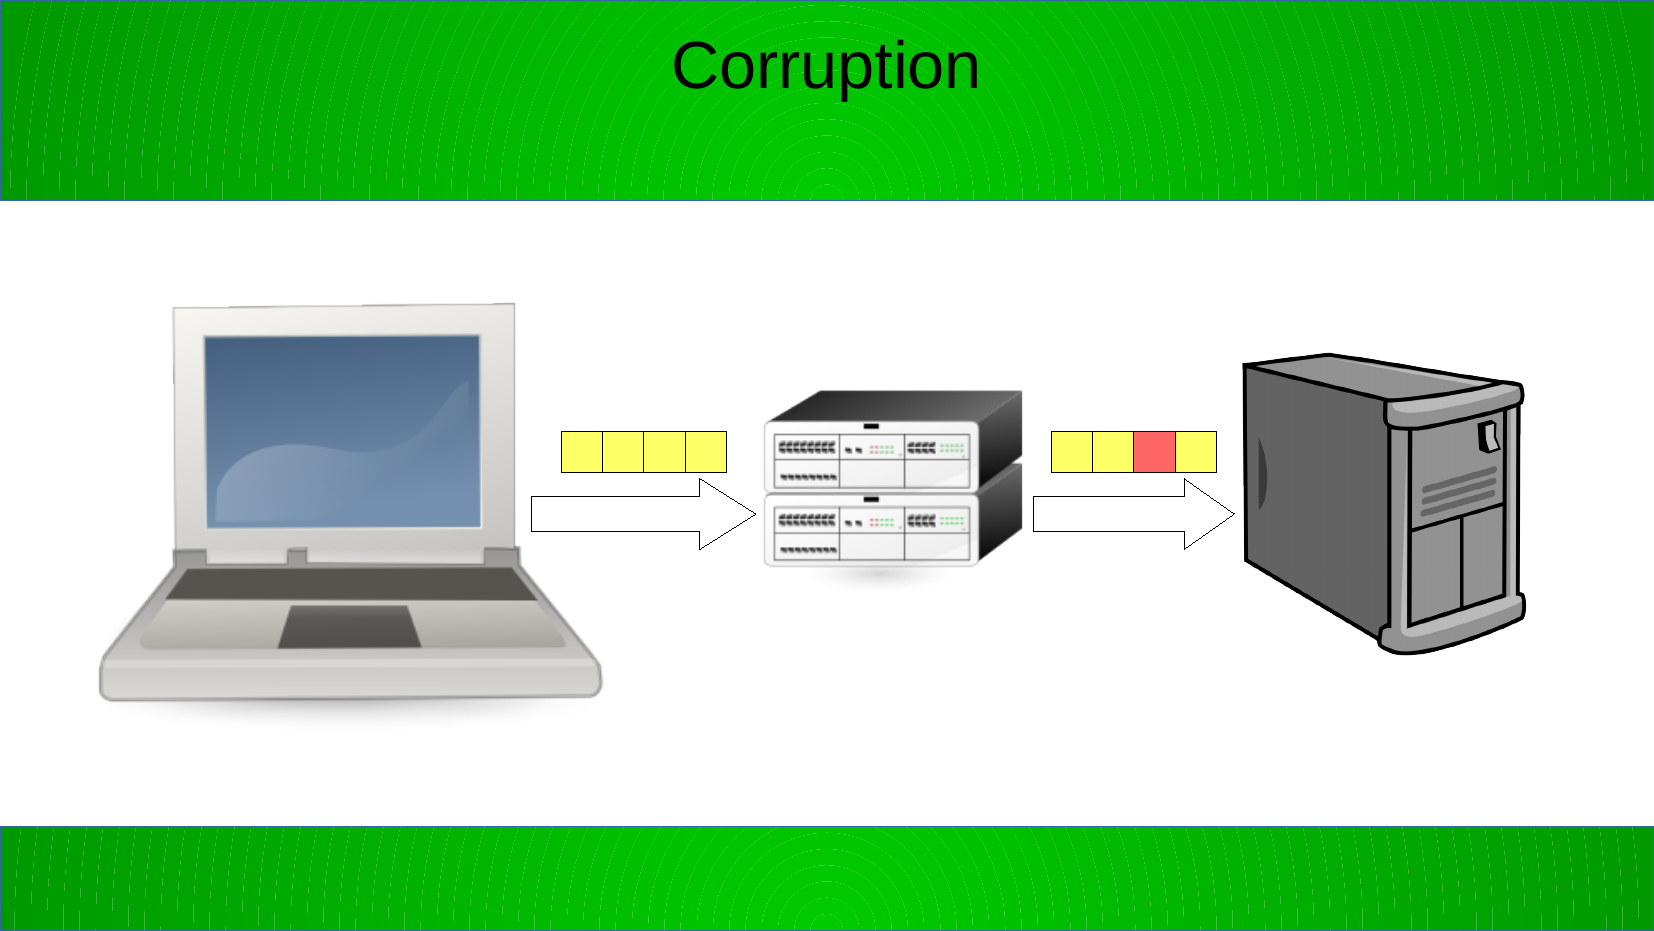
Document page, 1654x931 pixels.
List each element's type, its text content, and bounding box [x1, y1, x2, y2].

text_box [1051, 431, 1217, 473]
picture [82, 217, 616, 751]
picture [532, 497, 616, 531]
text_box [561, 431, 727, 473]
title Corruption [82, 0, 1571, 143]
picture [672, 312, 1193, 673]
picture [1216, 247, 1560, 733]
